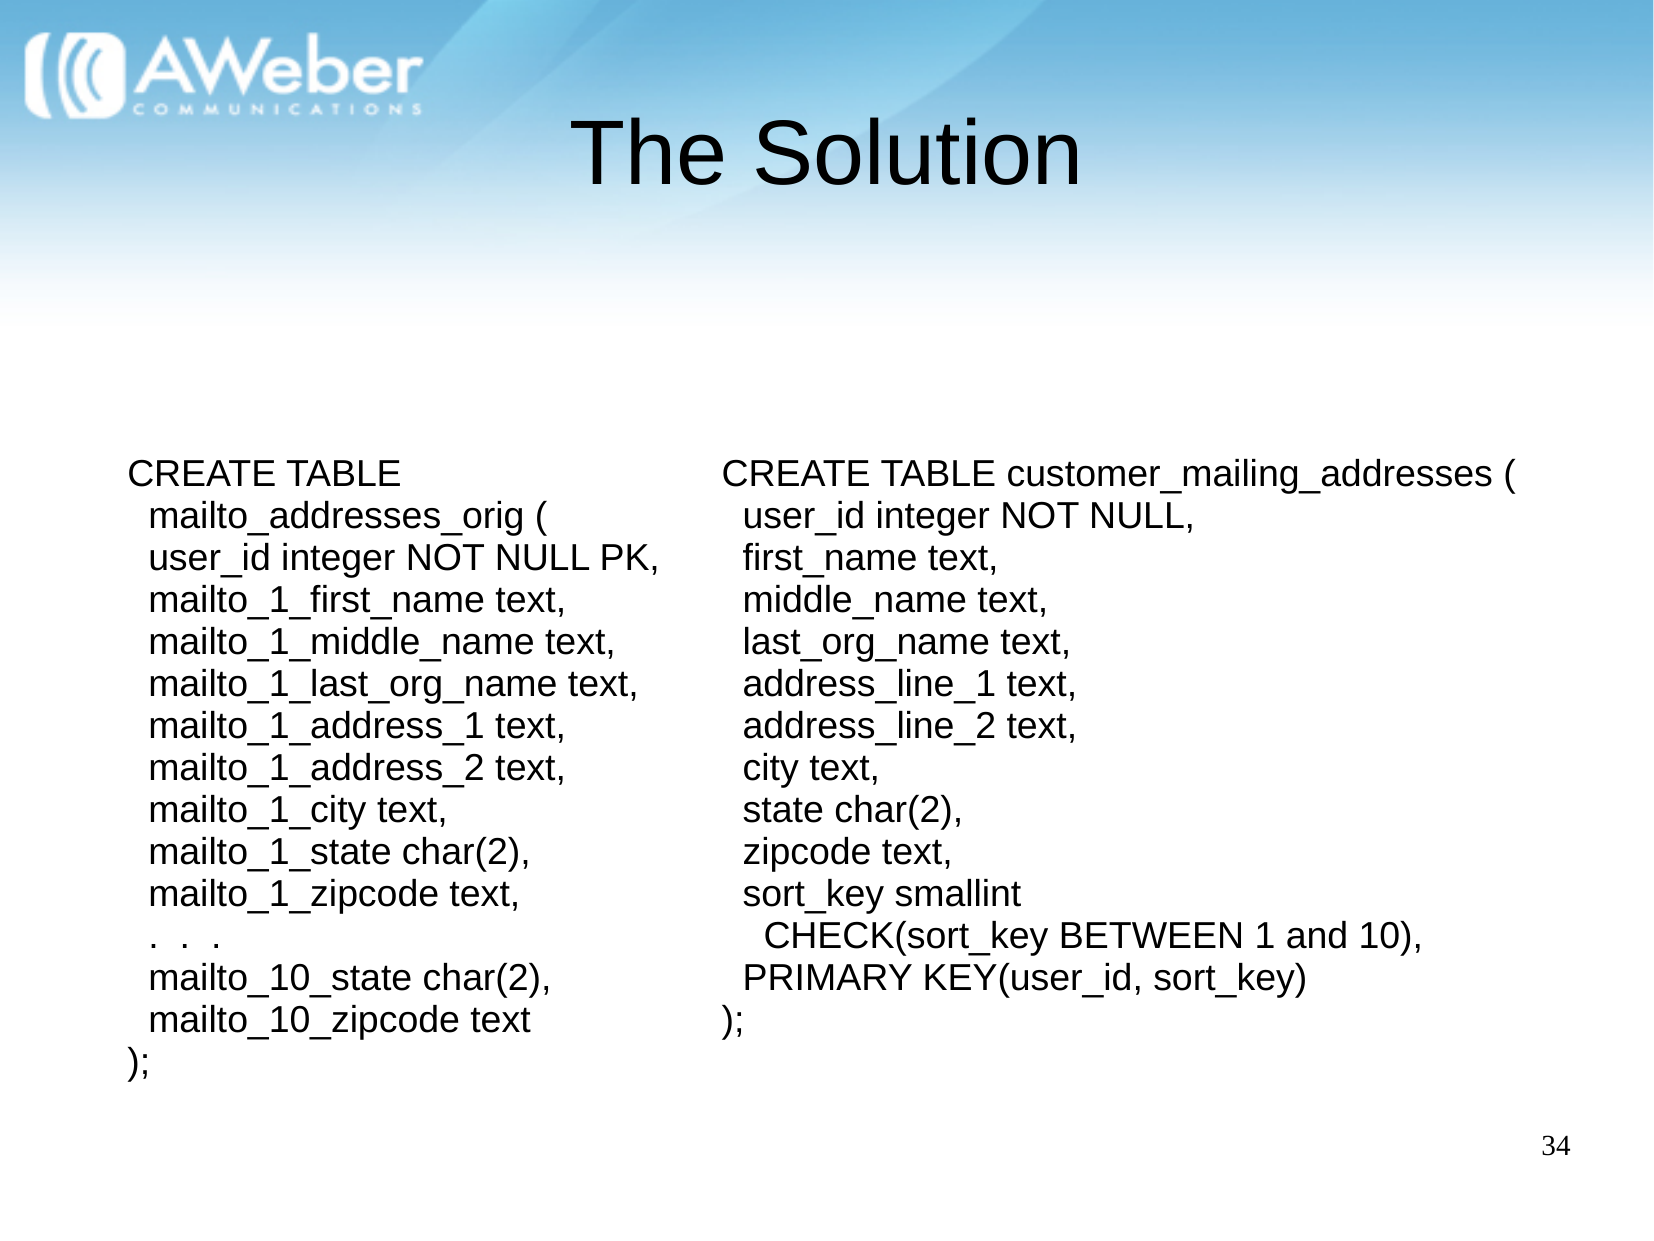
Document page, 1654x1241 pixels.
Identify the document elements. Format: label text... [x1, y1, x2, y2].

text_box CREATE TABLE customer_mailing_addresses ( user_id integer NOT NULL, first_name text, middle_name text, last_org_name text, address_line_1 text, address_line_2 text, city text, state char(2), zipcode text, sort_key smallint CHECK(sort_key BETWEEN 1 and 10), PRIMARY KEY(user_id, sort_key) ); [706, 445, 1533, 1121]
text_box CREATE TABLE mailto_addresses_orig ( user_id integer NOT NULL PK, mailto_1_first_name text, mailto_1_middle_name text, mailto_1_last_org_name text, mailto_1_address_1 text, mailto_1_address_2 text, mailto_1_city text, mailto_1_state char(2), mailto_1_zipcode text, . . . mailto_10_state char(2), mailto_10_zipcode text ); [112, 445, 676, 1090]
picture [0, 0, 1654, 376]
title The Solution [82, 49, 1571, 257]
